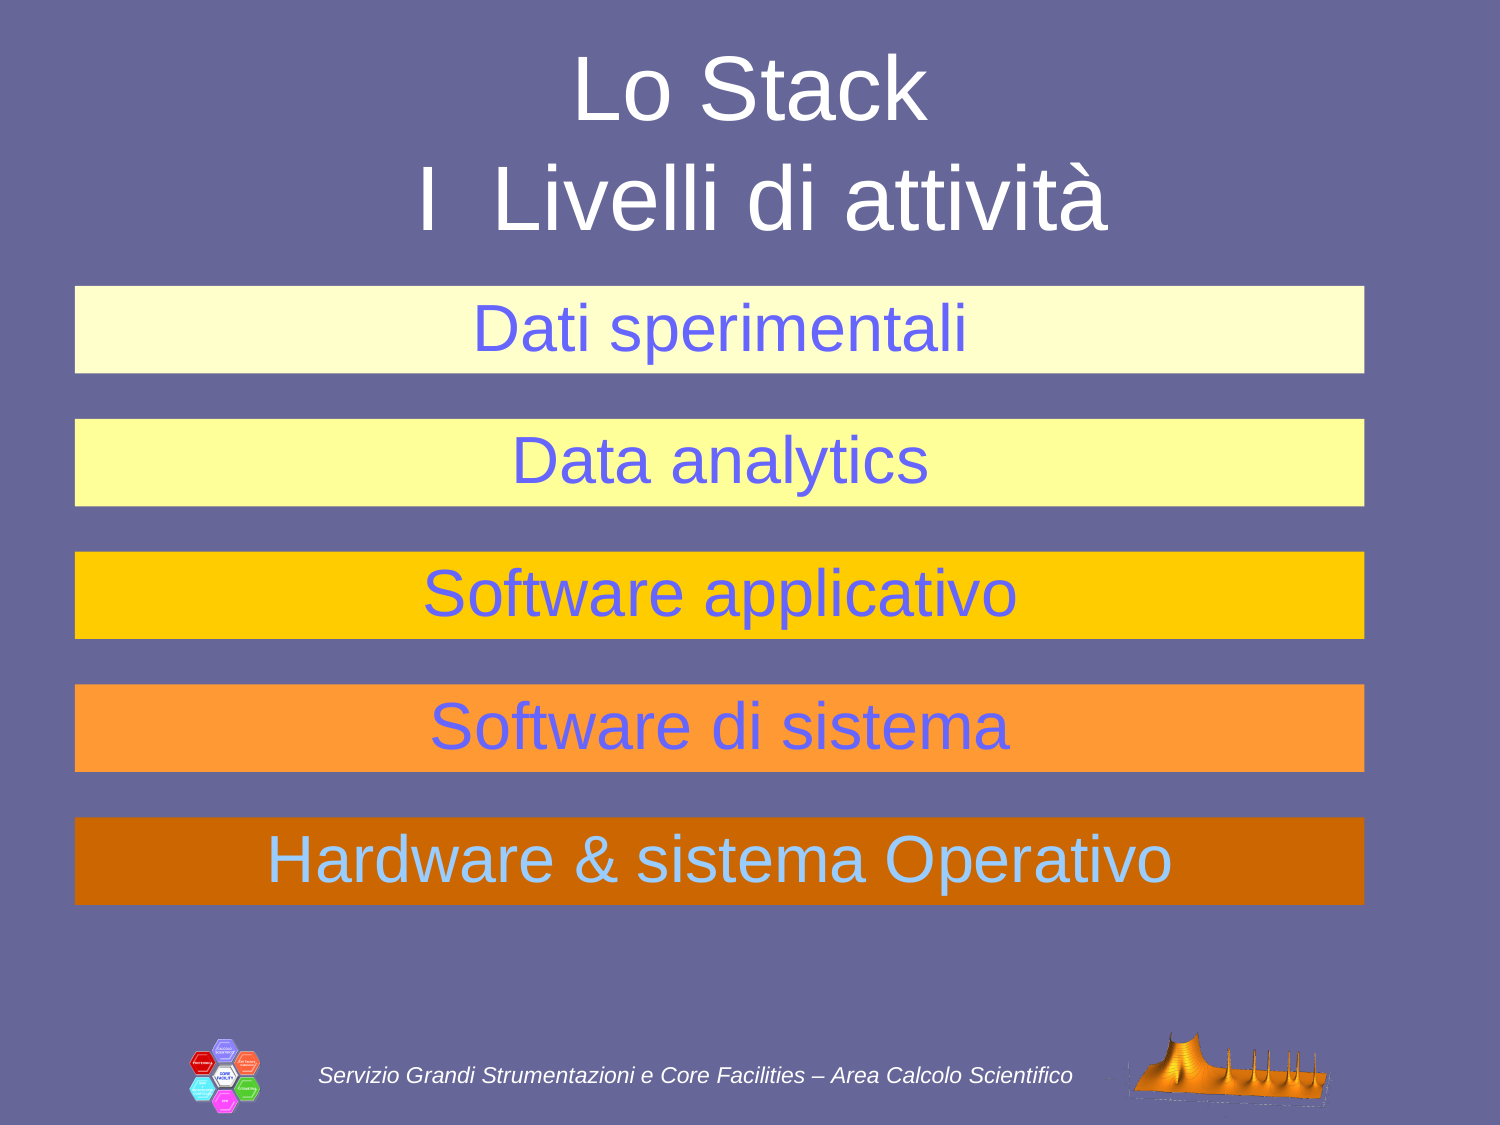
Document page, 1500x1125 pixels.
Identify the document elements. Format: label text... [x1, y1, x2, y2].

text_box Data analytics [74, 418, 1365, 507]
text_box Software applicativo [74, 551, 1365, 639]
text_box Software di sistema [74, 684, 1365, 772]
picture [183, 1034, 266, 1118]
picture [1104, 1029, 1341, 1118]
text_box Hardware & sistema Operativo [74, 817, 1365, 905]
list Dati sperimentali [74, 285, 1365, 374]
title Lo Stack I Livelli di attività [75, 45, 1426, 233]
